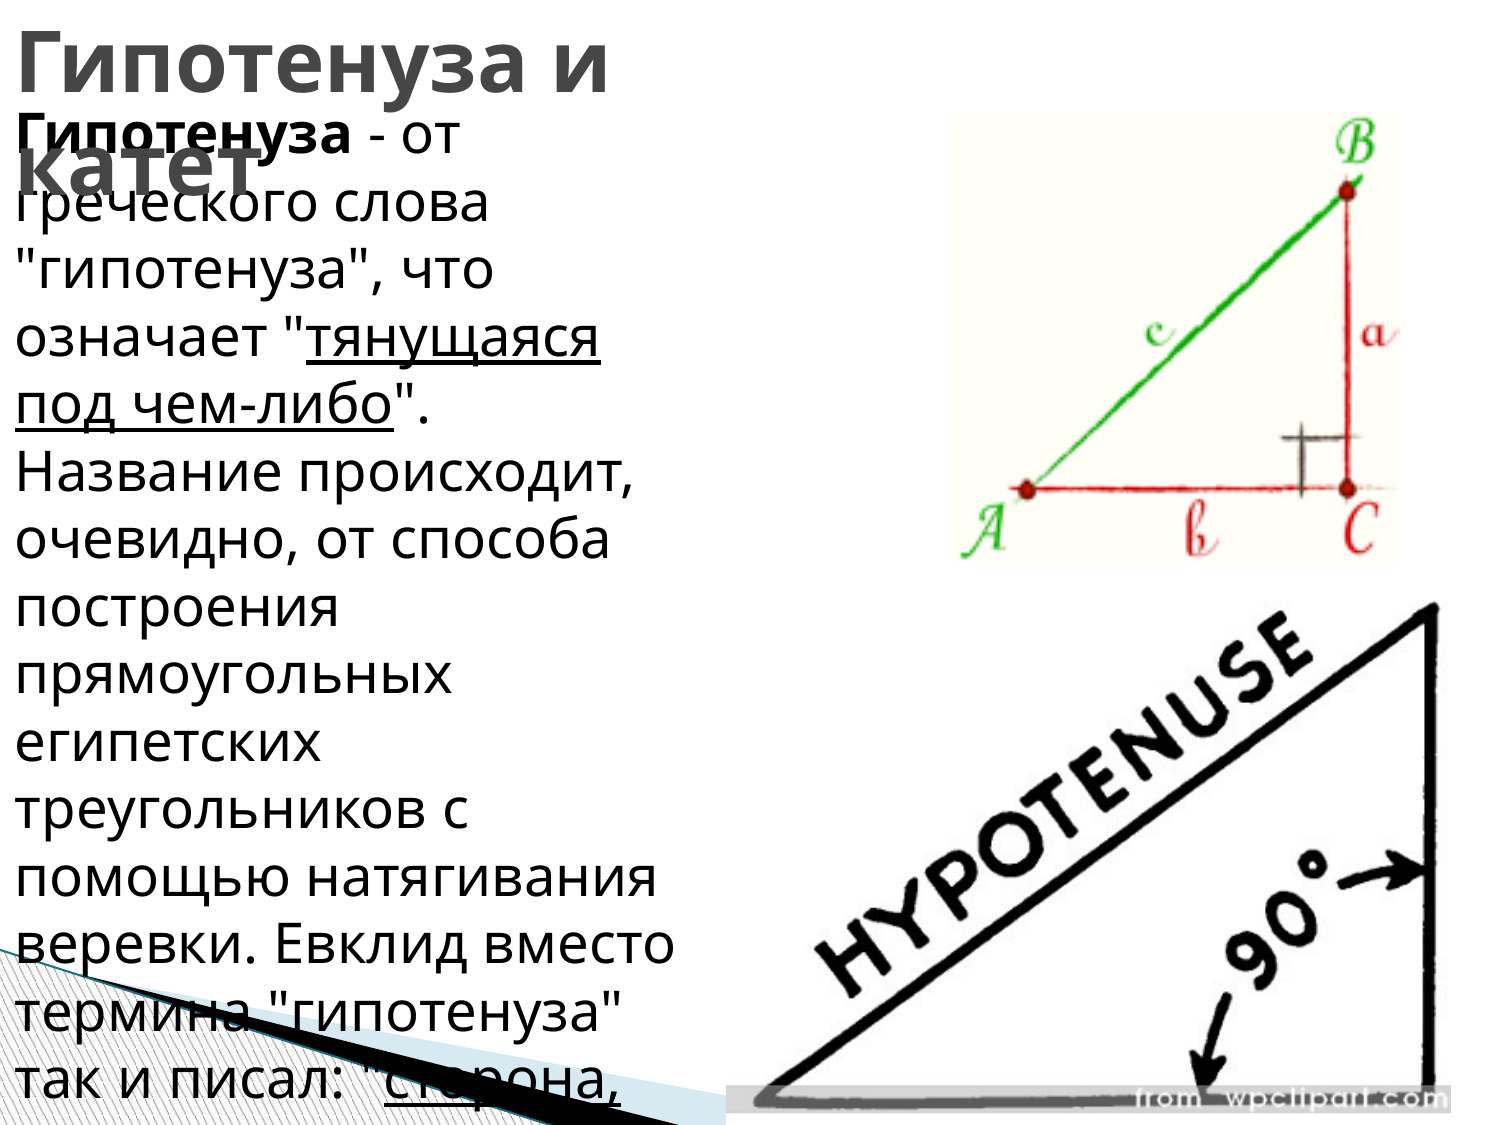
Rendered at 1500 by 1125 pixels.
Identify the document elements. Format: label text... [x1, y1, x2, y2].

list Гипотенуза - от греческого слова "гипотенуза", что означает "тянущаяся под чем-либо". Название происходит, очевидно, от способа построения прямоугольных египетских треугольников с помощью натягивания веревки. Евклид вместо термина "гипотенуза" так и писал: "сторона, которая стягивает прямой угол". Катет - от греческого "катетос" ("отвес", "опущенный перпендикулярно"). В средние века словом "катет" называли высоту прямоугольного треугольника, а его стороны - "гипотенузой" и "основанием". В современном смысле этот термин (т.е. "катет") вошел в употребление в XVII в. и получил широкое распространение в XVIII в. [0, 91, 703, 1125]
picture [950, 113, 1400, 563]
title Гипотенуза и катет [0, 0, 876, 91]
picture [726, 588, 1451, 1125]
